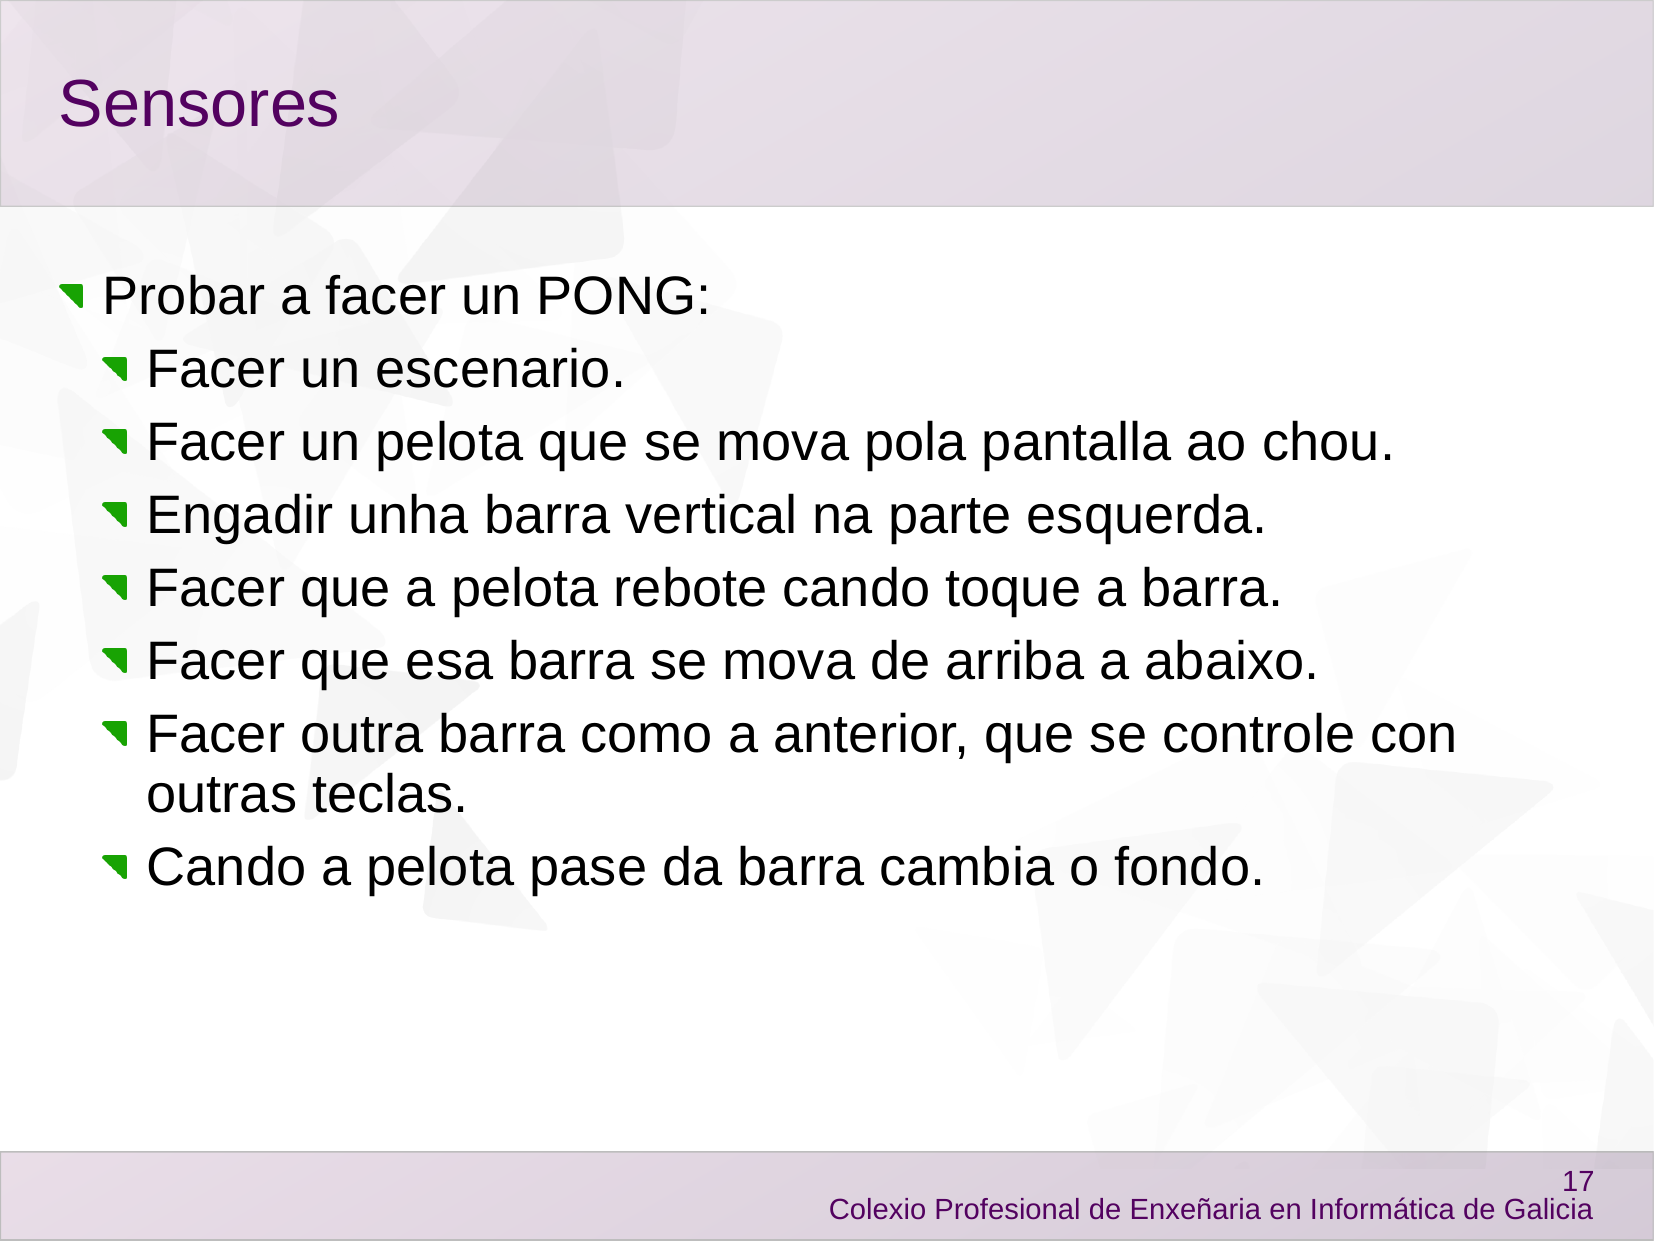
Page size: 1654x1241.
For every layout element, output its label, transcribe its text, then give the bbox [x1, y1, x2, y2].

title Sensores [59, 29, 1595, 178]
picture [0, 0, 783, 931]
picture [915, 548, 1654, 1169]
list Probar a facer un PONG: Facer un escenario. Facer un pelota que se mova pola pantalla ao chou. Engadir unha barra vertical na parte esquerda. Facer que a pelota rebote cando toque a barra. Facer que esa barra se mova de arriba a abaixo. Facer outra barra como a anterior, que se controle con outras teclas. Cando a pelota pase da barra cambia o fondo. [59, 265, 1595, 986]
